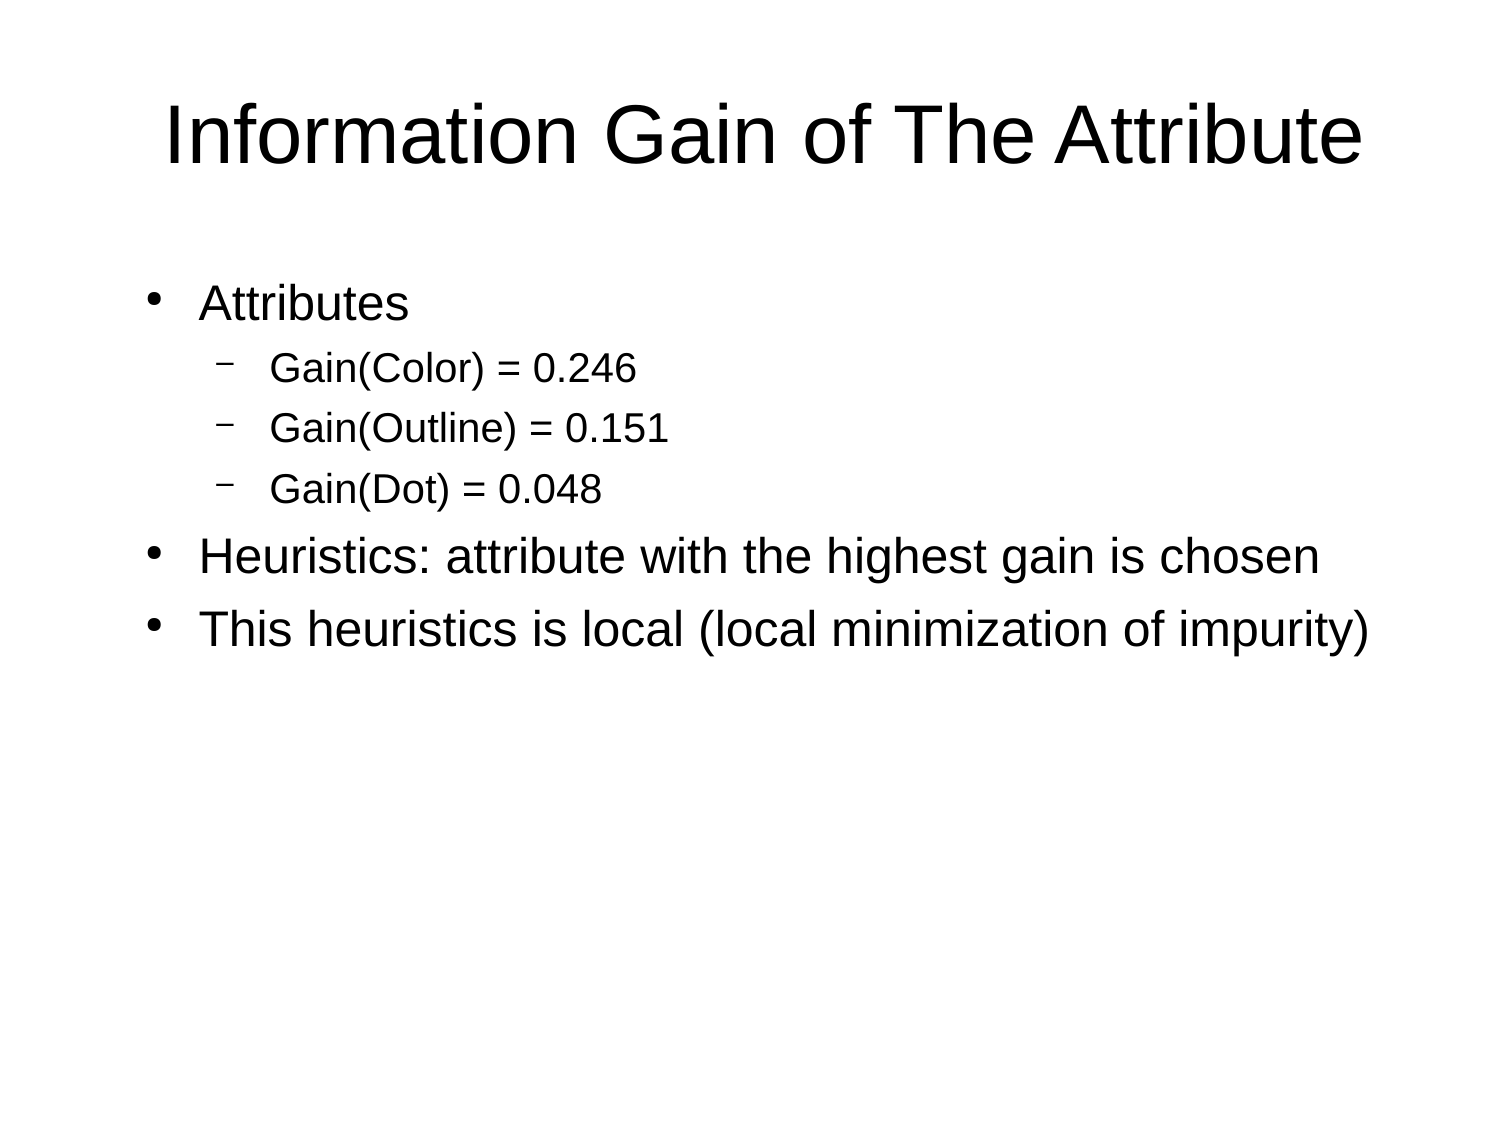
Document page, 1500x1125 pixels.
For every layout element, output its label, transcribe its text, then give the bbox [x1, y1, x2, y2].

list Attributes Gain(Color) = 0.246 Gain(Outline) = 0.151 Gain(Dot) = 0.048 Heuristics: attribute with the highest gain is chosen This heuristics is local (local minimization of impurity) [112, 262, 1388, 1101]
title Information Gain of The Attribute [24, 0, 1476, 188]
